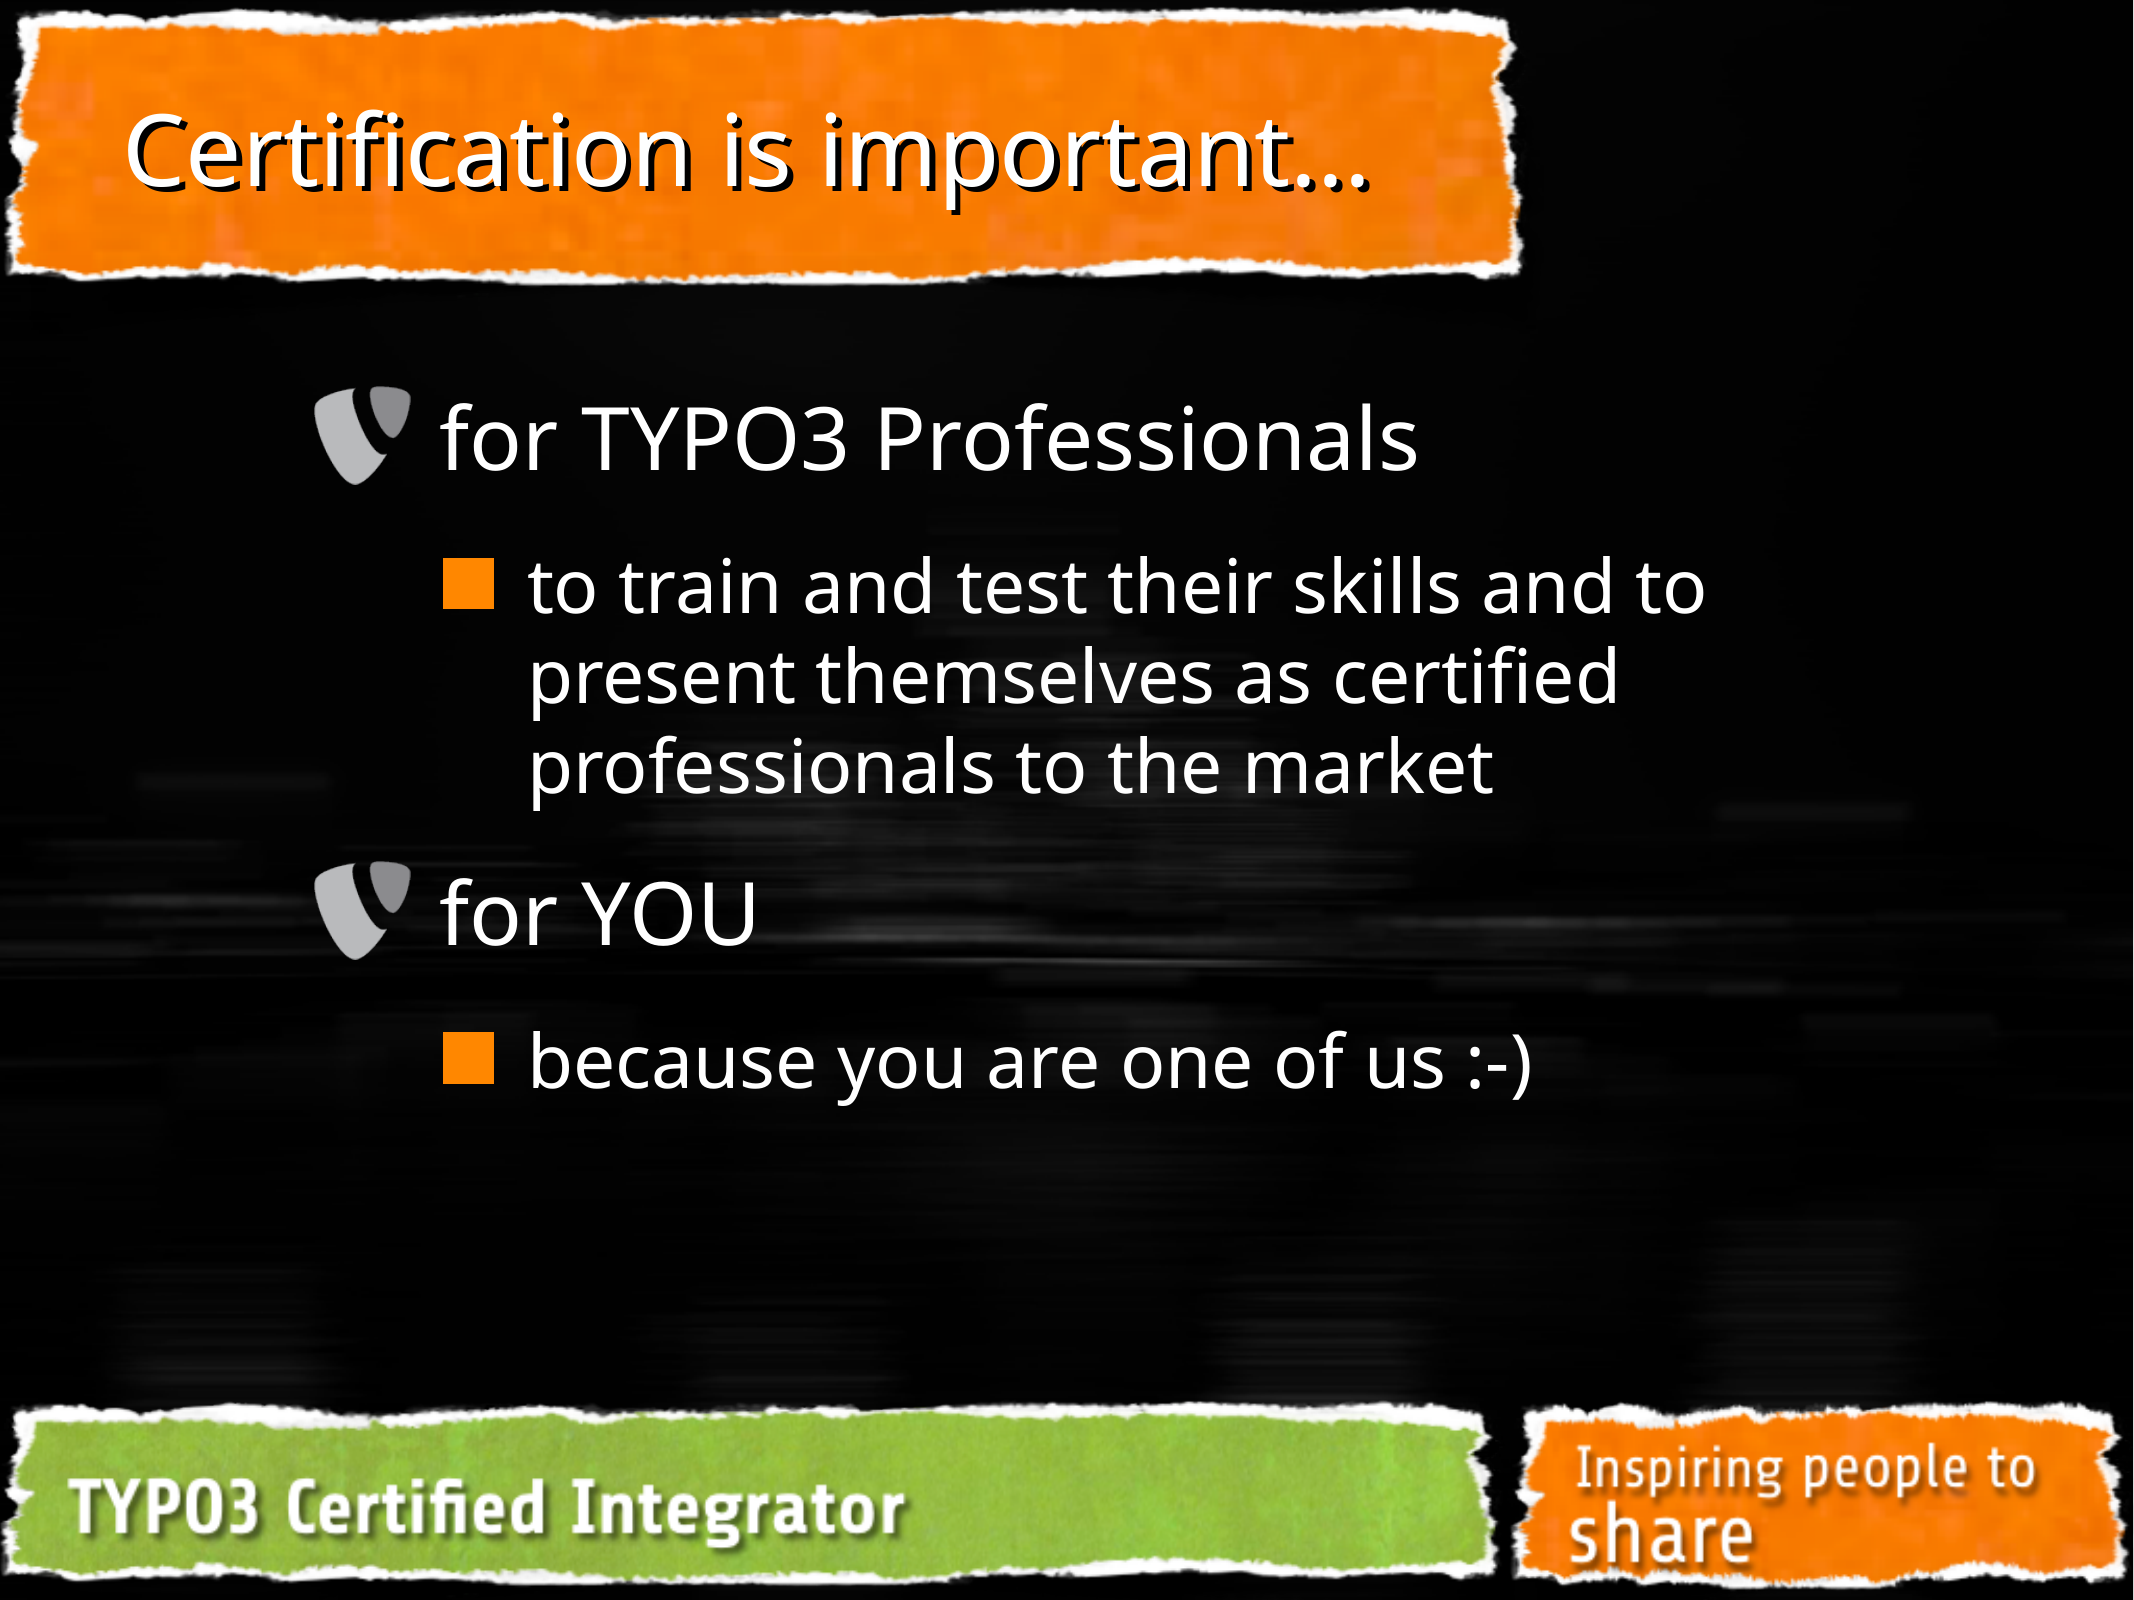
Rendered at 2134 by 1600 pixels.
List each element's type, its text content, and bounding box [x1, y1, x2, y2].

title Certification is important... [114, 74, 1453, 215]
picture [0, 0, 2134, 1600]
list for TYPO3 Professionals to train and test their skills and to present themselves as certified professionals to the market for YOU because you are one of us :-) [208, 329, 1925, 1375]
